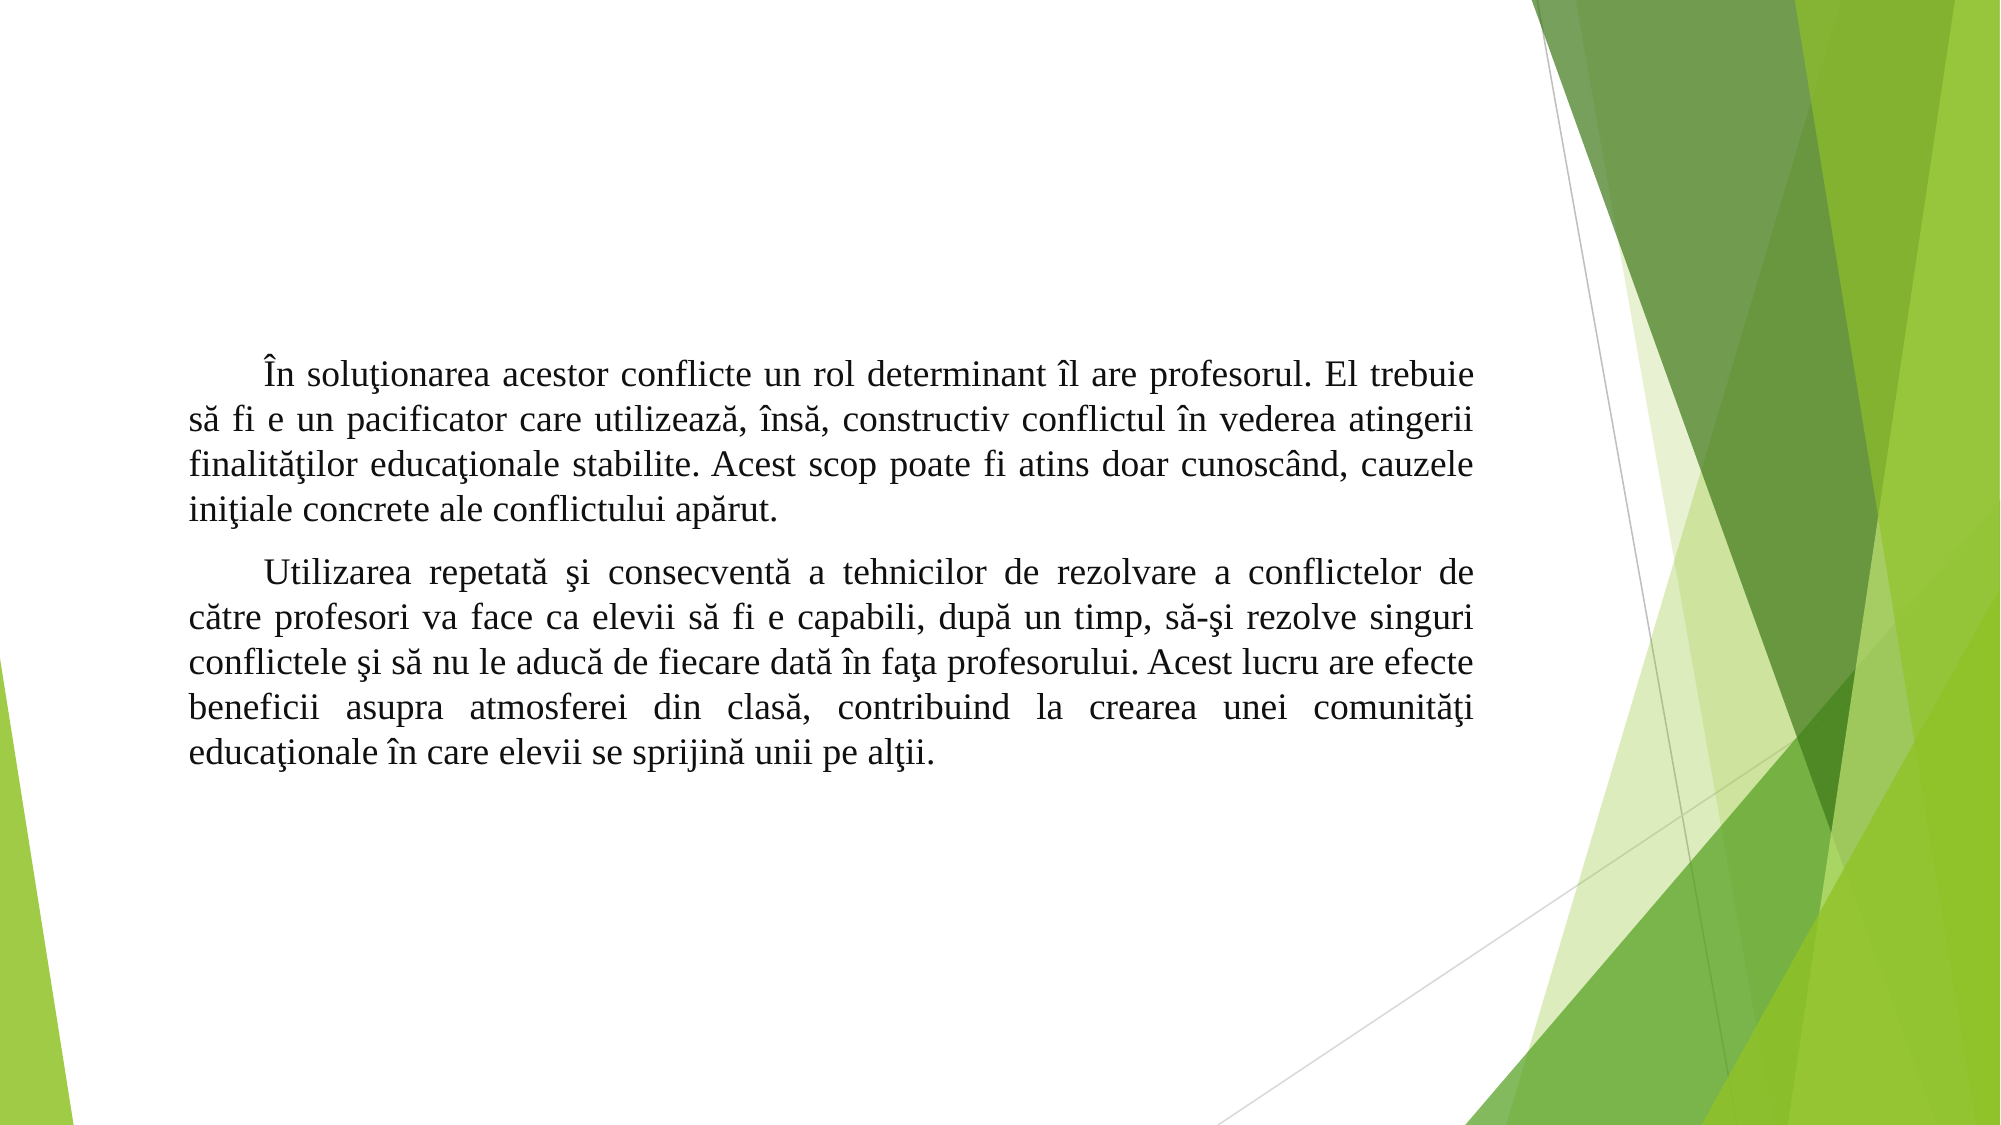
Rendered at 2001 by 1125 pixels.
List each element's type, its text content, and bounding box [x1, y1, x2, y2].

text_box În soluţionarea acestor conflicte un rol determinant îl are profesorul. El trebuie să fi e un pacificator care utilizează, însă, constructiv conflictul în vederea atingerii finalităţilor educaţionale stabilite. Acest scop poate fi atins doar cunoscând, cauzele iniţiale concrete ale conflictului apărut. Utilizarea repetată şi consecventă a tehnicilor de rezolvare a conflictelor de către profesori va face ca elevii să fi e capabili, după un timp, să-şi rezolve singuri conflictele şi să nu le aducă de fiecare dată în faţa profesorului. Acest lucru are efecte beneficii asupra atmosferei din clasă, contribuind la crearea unei comunităţi educaţionale în care elevii se sprijină unii pe alţii. [173, 340, 1492, 785]
